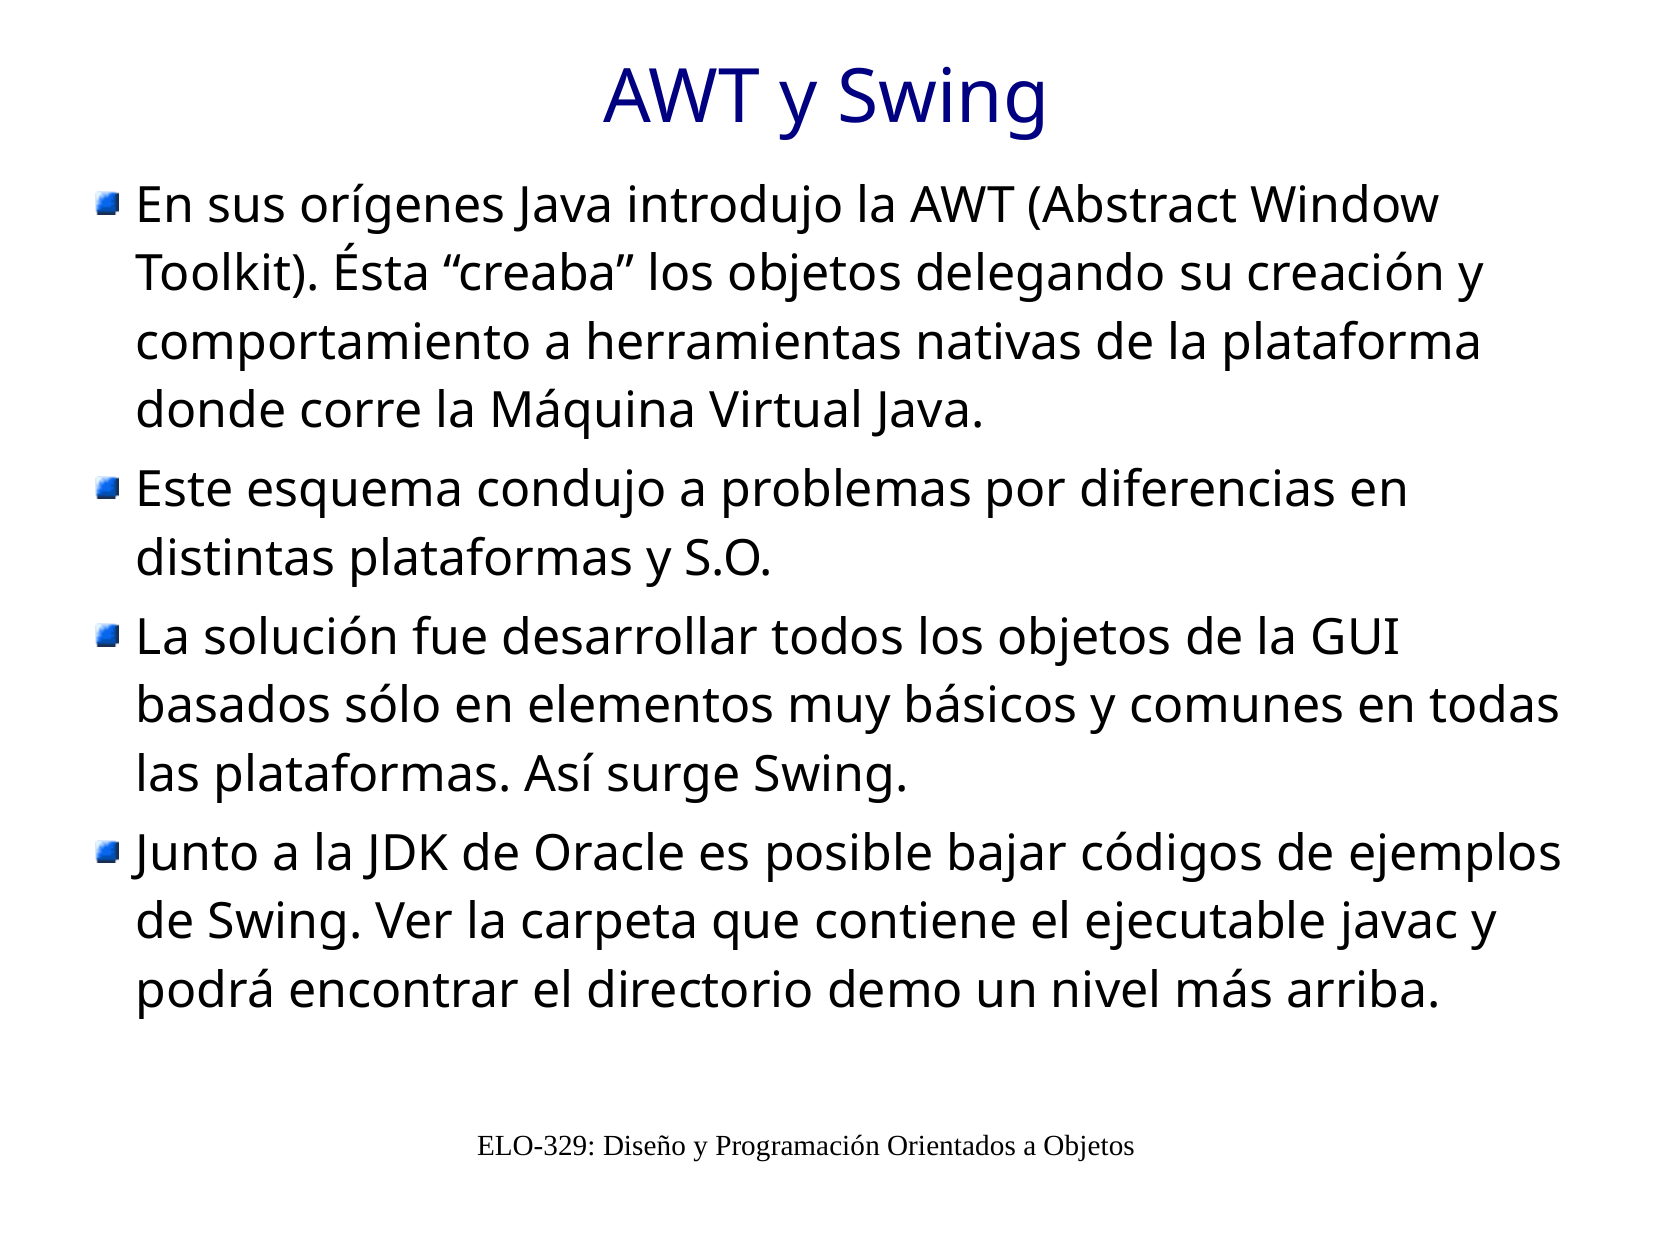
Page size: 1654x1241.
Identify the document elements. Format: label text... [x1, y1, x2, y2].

list En sus orígenes Java introdujo la AWT (Abstract Window Toolkit). Ésta “creaba” los objetos delegando su creación y comportamiento a herramientas nativas de la plataforma donde corre la Máquina Virtual Java. Este esquema condujo a problemas por diferencias en distintas plataformas y S.O. La solución fue desarrollar todos los objetos de la GUI basados sólo en elementos muy básicos y comunes en todas las plataformas. Así surge Swing. ‏ Junto a la JDK de Oracle es posible bajar códigos de ejemplos de Swing. Ver la carpeta que contiene el ejecutable javac y podrá encontrar el directorio demo un nivel más arriba. [82, 169, 1571, 1067]
title AWT y Swing [82, 43, 1571, 145]
